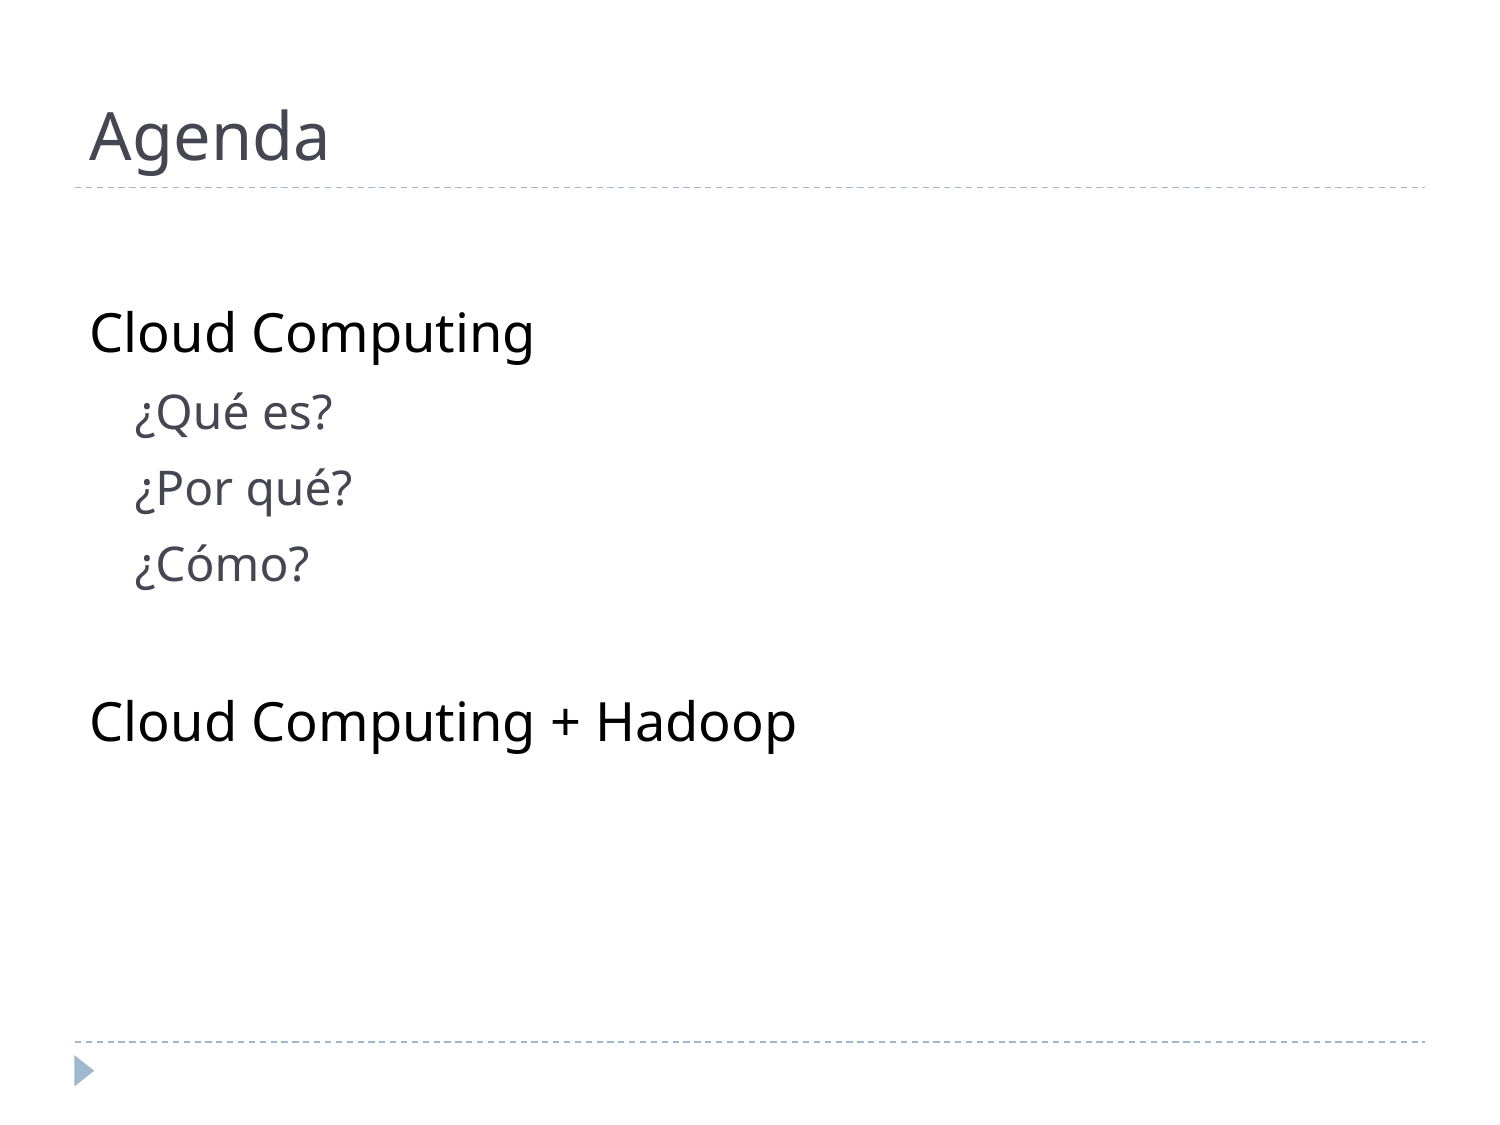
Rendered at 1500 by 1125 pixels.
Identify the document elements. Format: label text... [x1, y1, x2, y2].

list Cloud Computing ¿Qué es? ¿Por qué? ¿Cómo? Cloud Computing + Hadoop [75, 200, 1426, 1010]
title Agenda [75, 24, 1426, 188]
